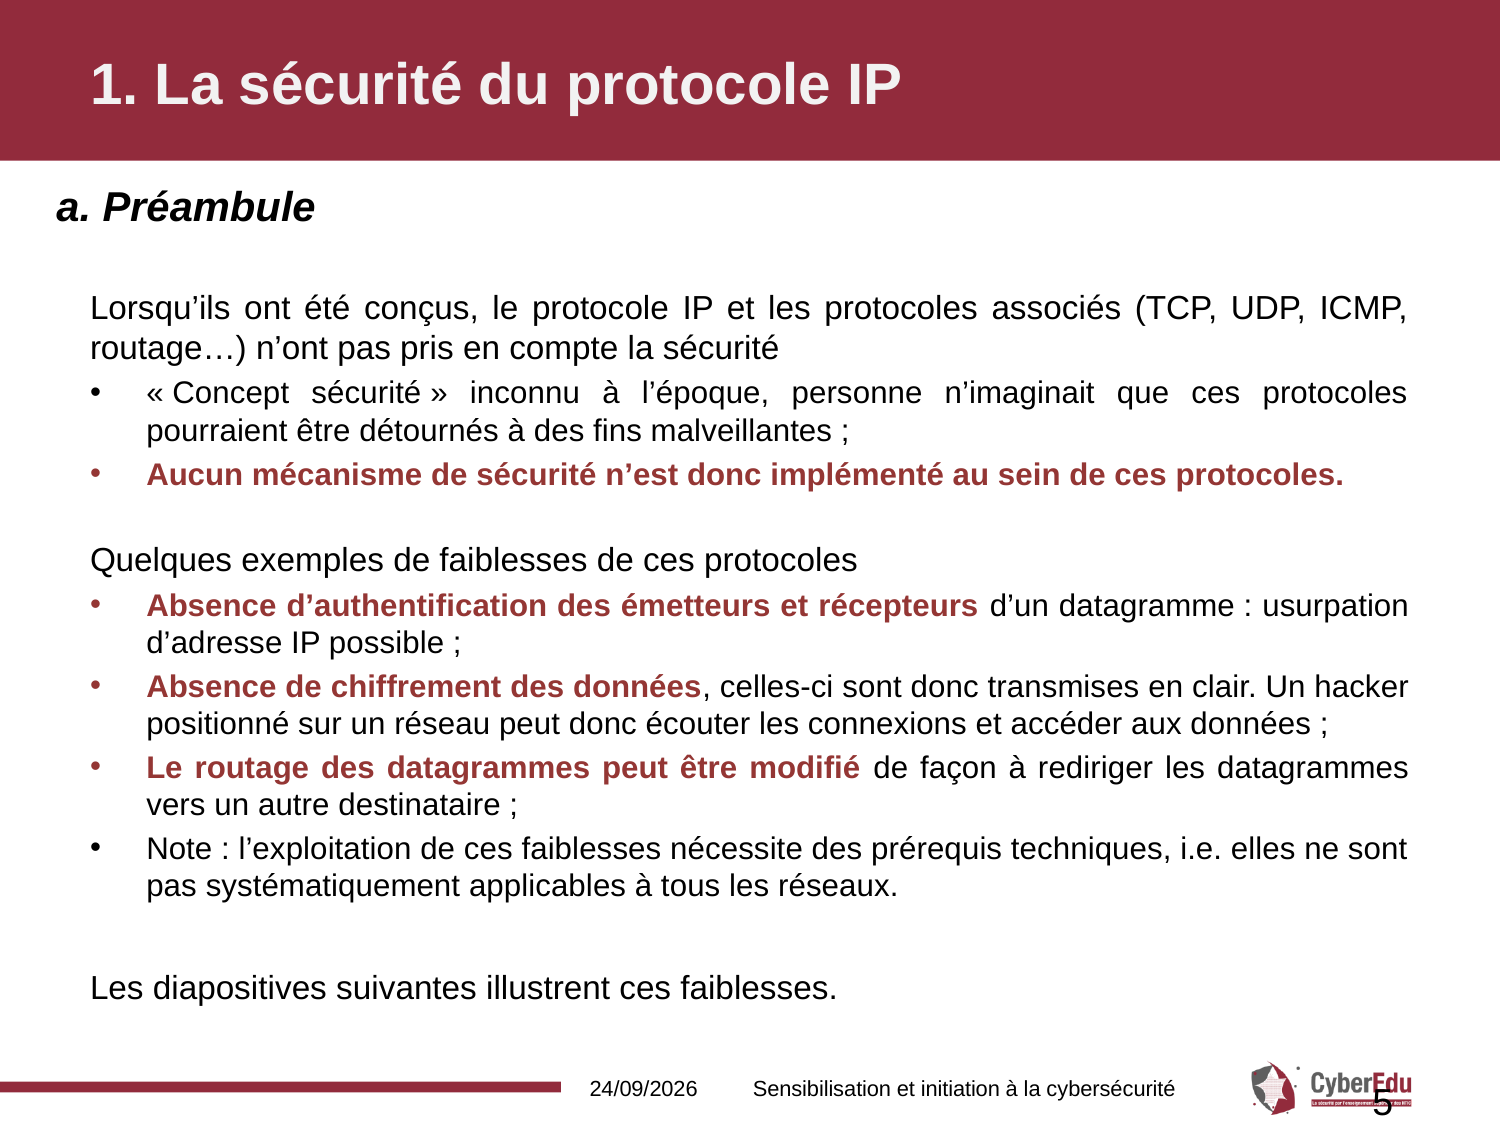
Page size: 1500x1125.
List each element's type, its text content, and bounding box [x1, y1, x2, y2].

text_box a. Préambule [41, 172, 1471, 268]
title 1. La sécurité du protocole IP [75, 1, 1425, 161]
footer Sensibilisation et initiation à la cybersécurité [738, 1057, 1236, 1118]
list Lorsqu’ils ont été conçus, le protocole IP et les protocoles associés (TCP, UDP, ICMP, routage…) n’ont pas pris en compte la sécurité « Concept sécurité » inconnu à l’époque, personne n’imaginait que ces protocoles pourraient être détournés à des fins malveillantes ; Aucun mécanisme de sécurité n’est donc implémenté au sein de ces protocoles. Quelques exemples de faiblesses de ces protocoles Absence d’authentification des émetteurs et récepteurs d’un datagramme : usurpation d’adresse IP possible ; Absence de chiffrement des données, celles-ci sont donc transmises en clair. Un hacker positionné sur un réseau peut donc écouter les connexions et accéder aux données ; Le routage des datagrammes peut être modifié de façon à rediriger les datagrammes vers un autre destinataire ; Note : l’exploitation de ces faiblesses nécessite des prérequis techniques, i.e. elles ne sont pas systématiquement applicables à tous les réseaux. Les diapositives suivantes illustrent ces faiblesses. [75, 278, 1425, 1035]
slide_number 15/11/2020 [561, 1057, 727, 1118]
picture [1246, 1060, 1412, 1115]
